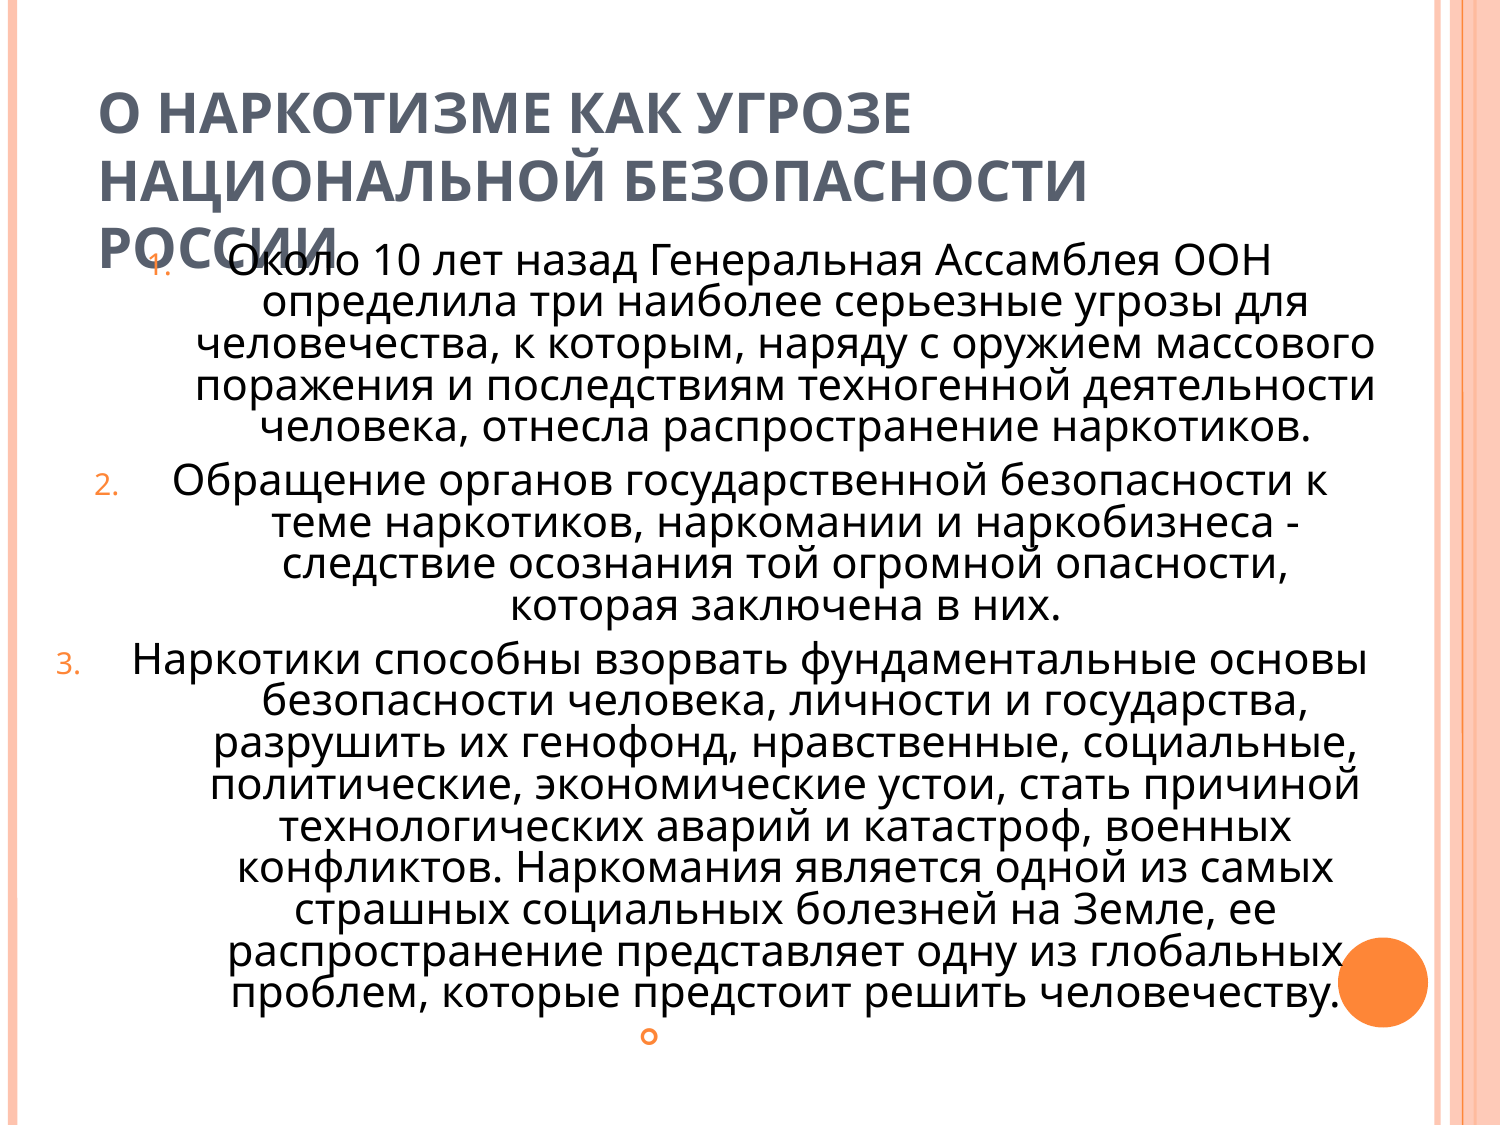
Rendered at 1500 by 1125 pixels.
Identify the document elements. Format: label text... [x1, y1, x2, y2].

list Около 10 лет назад Генеральная Ассамблея ООН определила три наиболее серьезные угрозы для человечества, к которым, наряду с оружием массового поражения и последствиям техногенной деятельности человека, отнесла распространение наркотиков. Обращение органов государственной безопасности к теме наркотиков, наркомании и наркобизнеса - следствие осознания той огромной опасности, которая заключена в них. Наркотики способны взорвать фундаментальные основы безопасности человека, личности и государства, разрушить их генофонд, нравственные, социальные, политические, экономические устои, стать причиной технологических аварий и катастроф, военных конфликтов. Наркомания является одной из самых страшных социальных болезней на Земле, ее распространение представляет одну из глобальных проблем, которые предстоит решить человечеству. [35, 234, 1395, 1079]
title О НАРКОТИЗМЕ КАК УГРОЗЕ НАЦИОНАЛЬНОЙ БЕЗОПАСНОСТИ РОССИИ [82, 70, 1308, 234]
